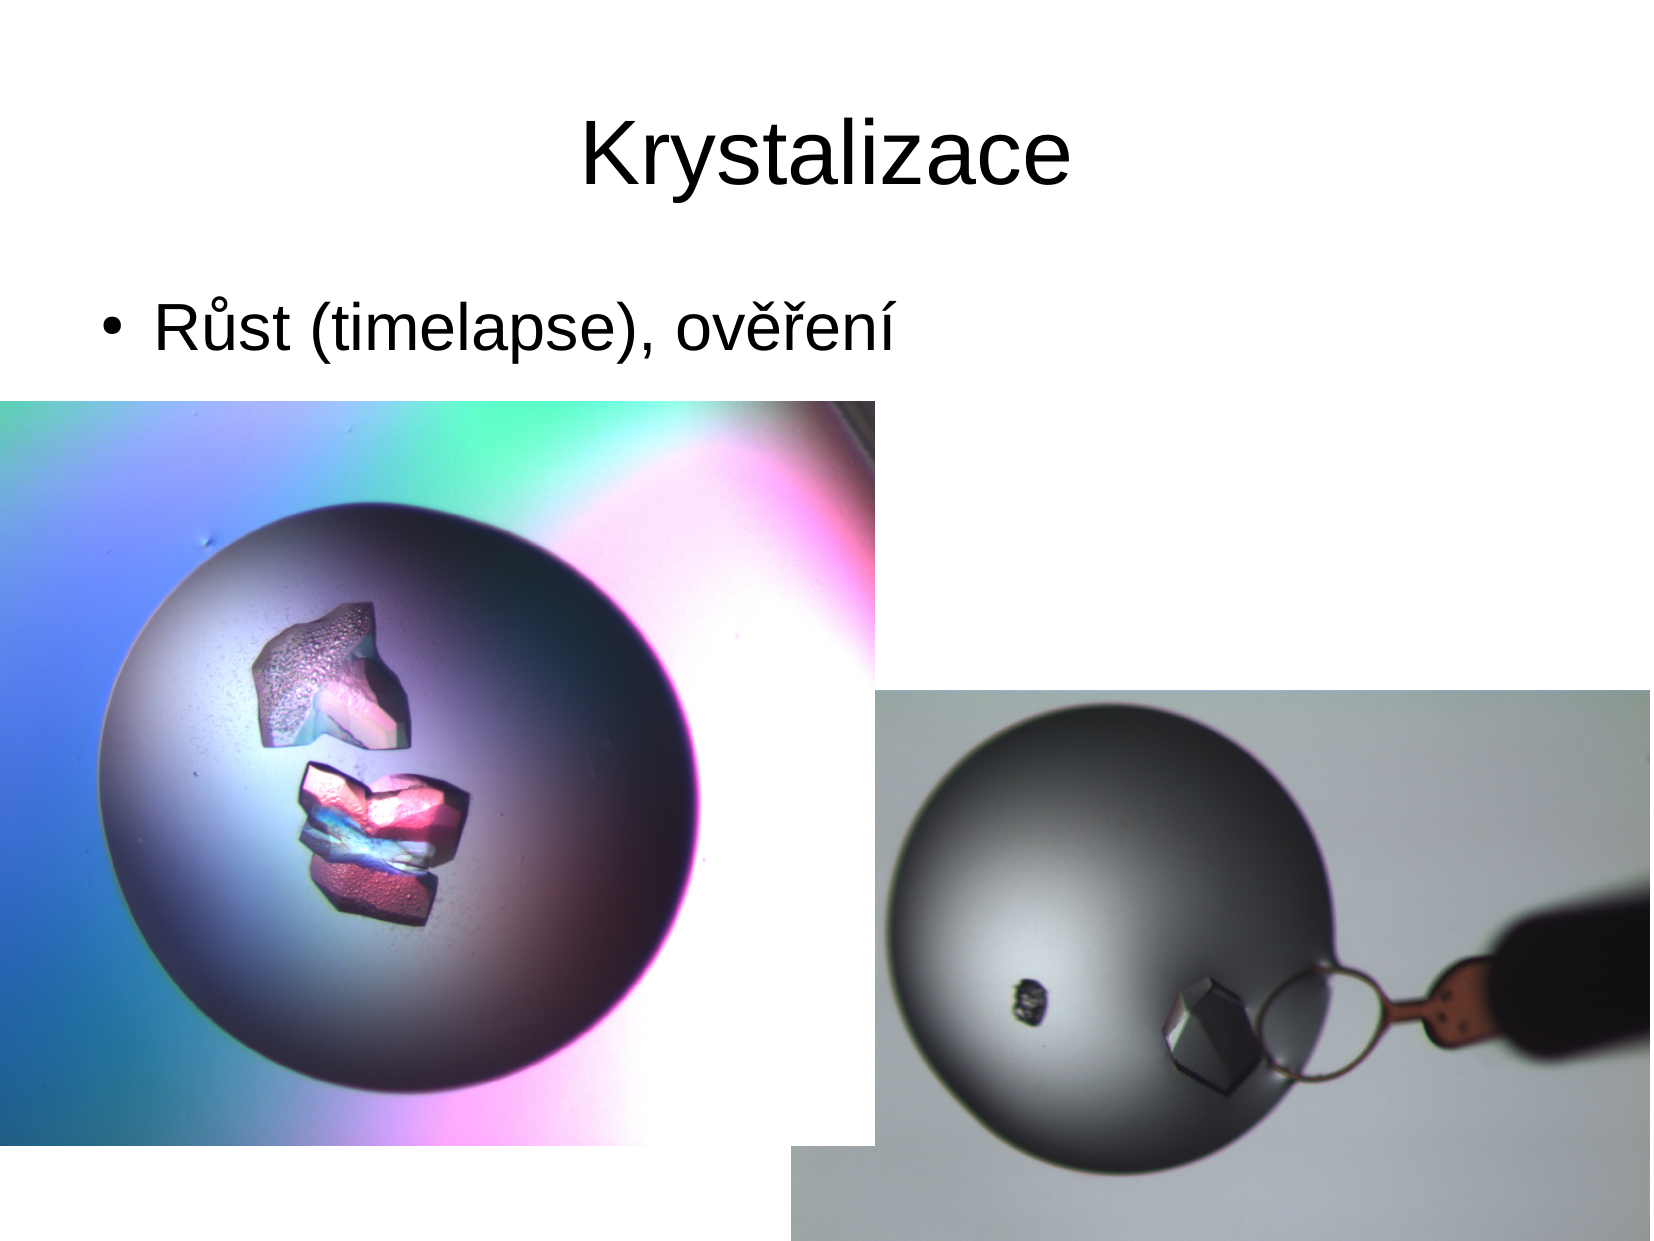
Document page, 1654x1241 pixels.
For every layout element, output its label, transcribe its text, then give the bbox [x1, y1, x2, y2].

list Růst (timelapse), ověření [82, 290, 1571, 690]
picture [0, 401, 1650, 1241]
title Krystalizace [82, 49, 1571, 257]
